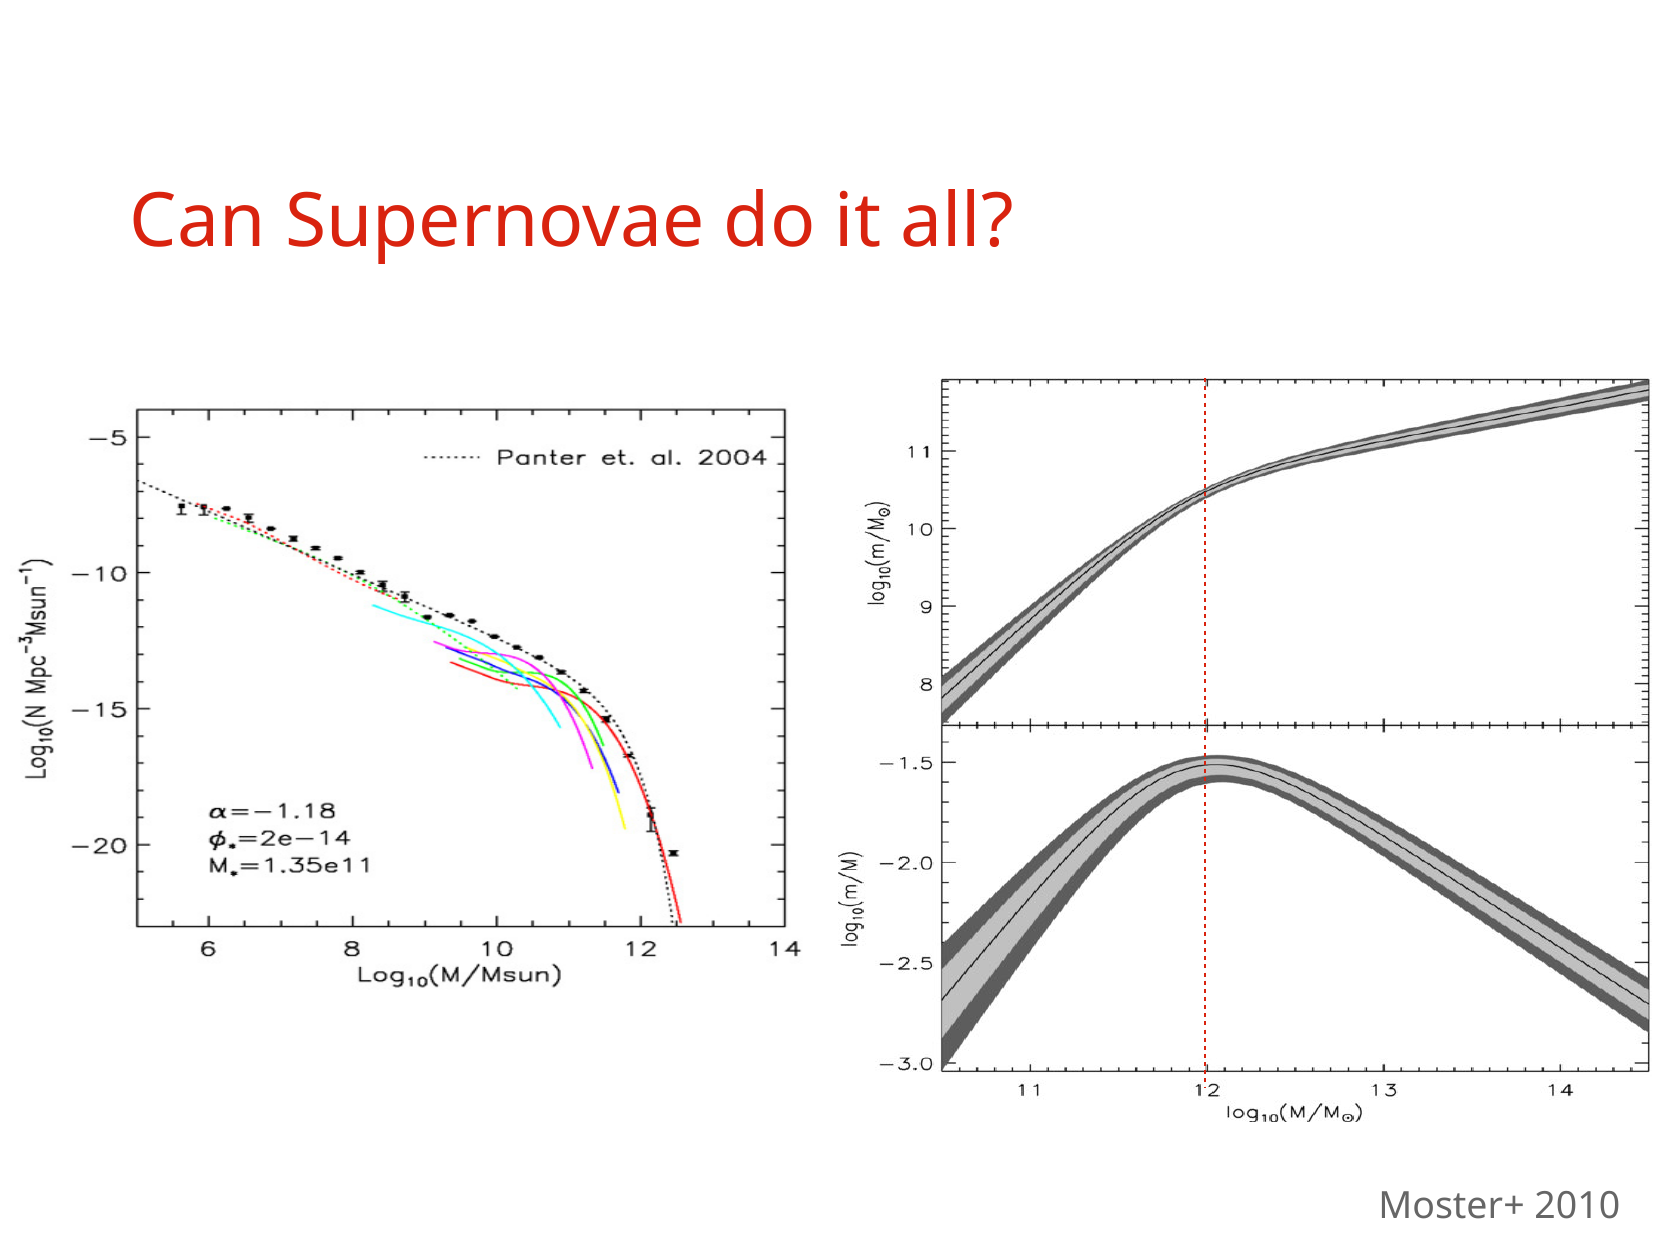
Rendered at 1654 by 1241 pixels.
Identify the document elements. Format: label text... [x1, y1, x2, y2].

picture [838, 378, 1652, 1123]
text_box Moster+ 2010 [1363, 1171, 1630, 1229]
picture [9, 401, 808, 993]
title Can Supernovae do it all? [129, 153, 1518, 281]
